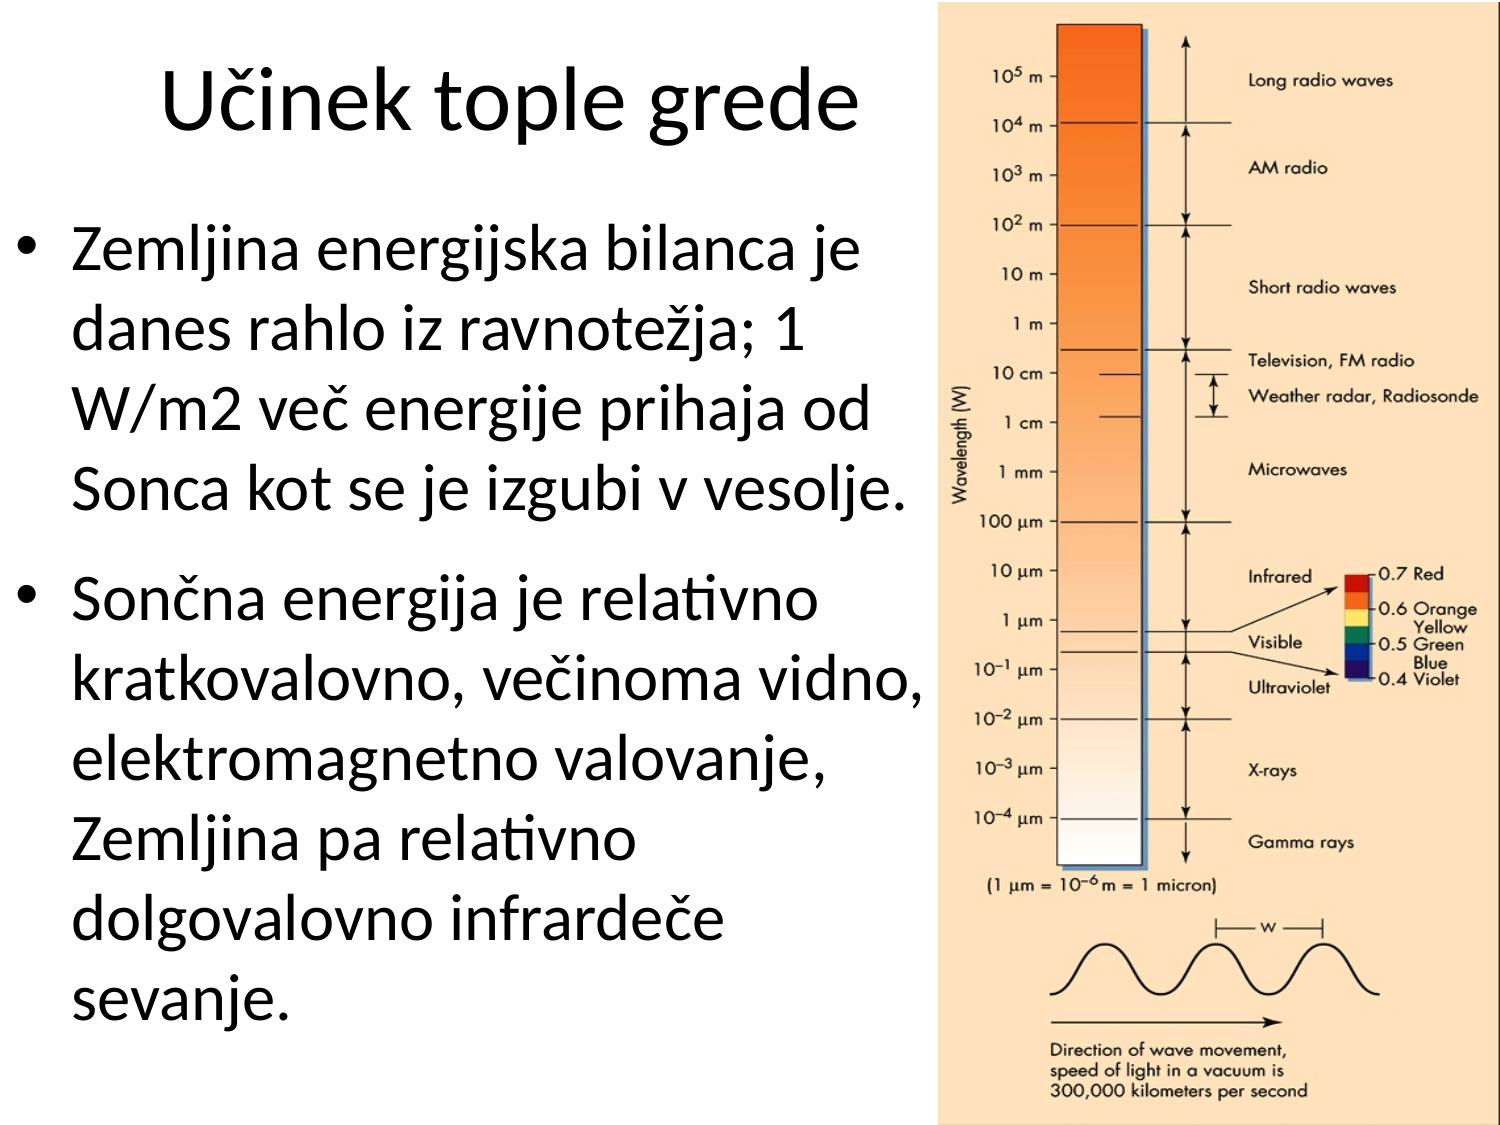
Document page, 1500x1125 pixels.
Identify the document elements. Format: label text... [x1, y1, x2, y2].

list Zemljina energijska bilanca je danes rahlo iz ravnotežja; 1 W/m2 več energije prihaja od Sonca kot se je izgubi v vesolje. Sončna energija je relativno kratkovalovno, večinoma vidno, elektromagnetno valovanje, Zemljina pa relativno dolgovalovno infrardeče sevanje. [0, 196, 938, 1125]
title Učinek tople grede [0, 0, 1022, 188]
picture [938, 2, 1500, 1125]
